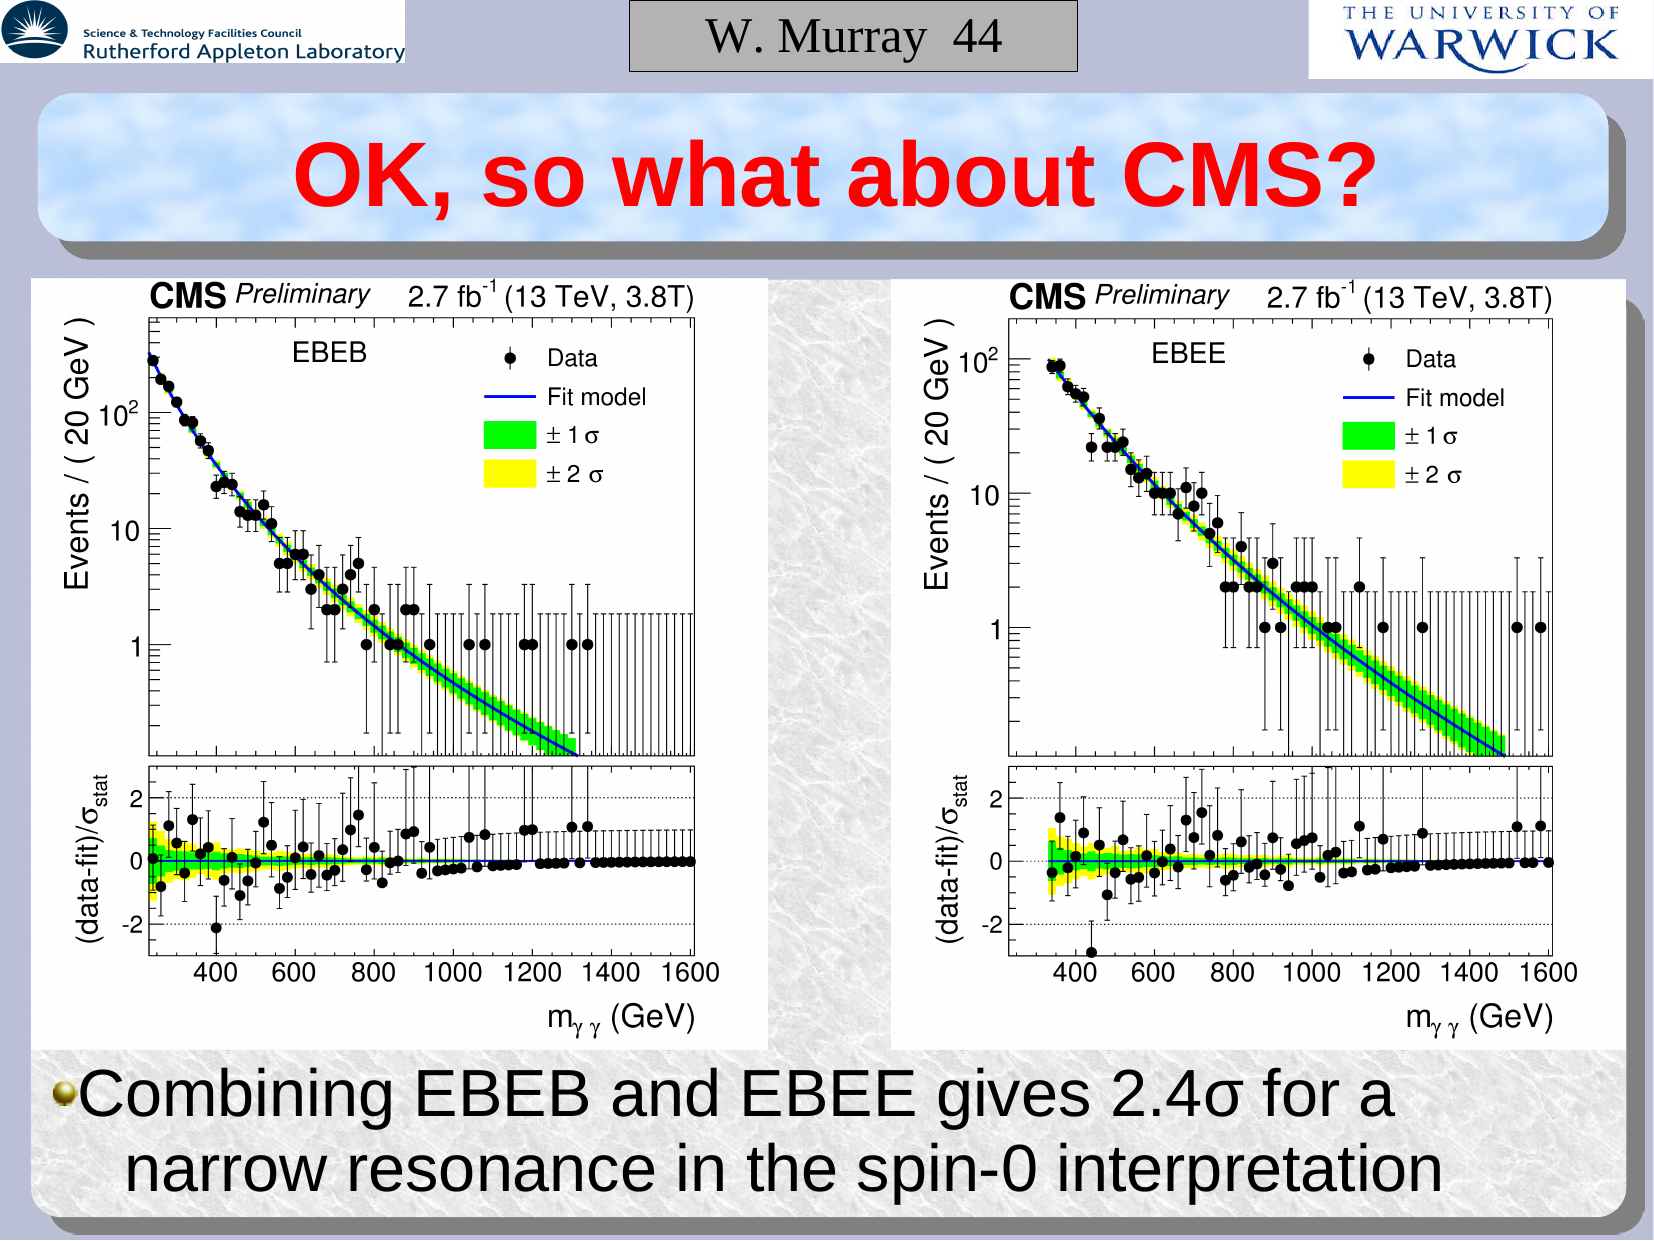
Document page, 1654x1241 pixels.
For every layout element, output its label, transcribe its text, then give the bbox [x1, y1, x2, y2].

picture [1308, 0, 1654, 79]
title OK, so what about CMS? [90, 101, 1584, 249]
list Combining EBEB and EBEE gives 2.4σ for a narrow resonance in the spin-0 interpretation [53, 1056, 1588, 1206]
picture [30, 278, 1627, 1218]
picture [37, 93, 1609, 242]
picture [0, 0, 405, 63]
